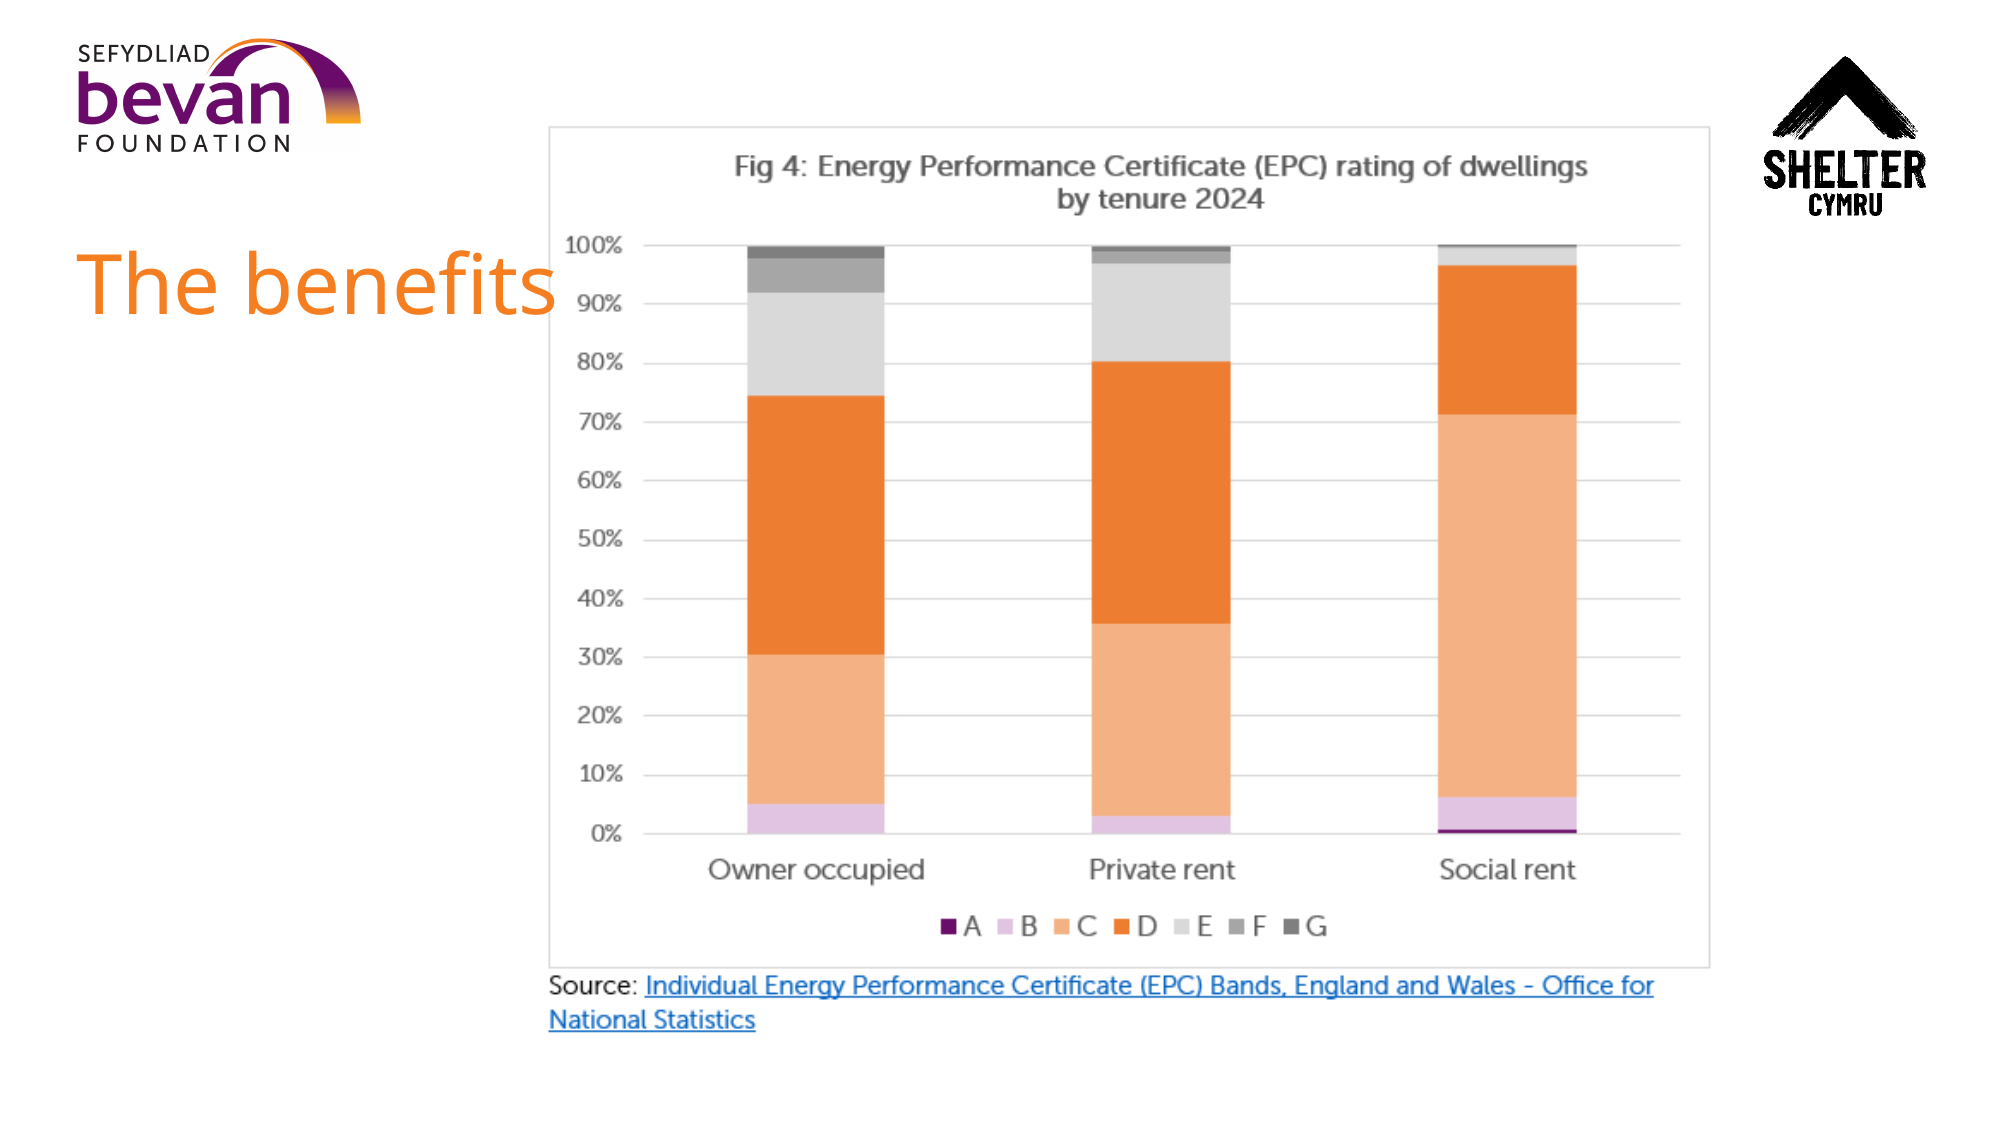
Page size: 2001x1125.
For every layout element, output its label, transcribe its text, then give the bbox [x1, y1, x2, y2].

title The benefits [60, 179, 1786, 397]
picture [518, 397, 1733, 1053]
picture [518, 107, 1733, 179]
